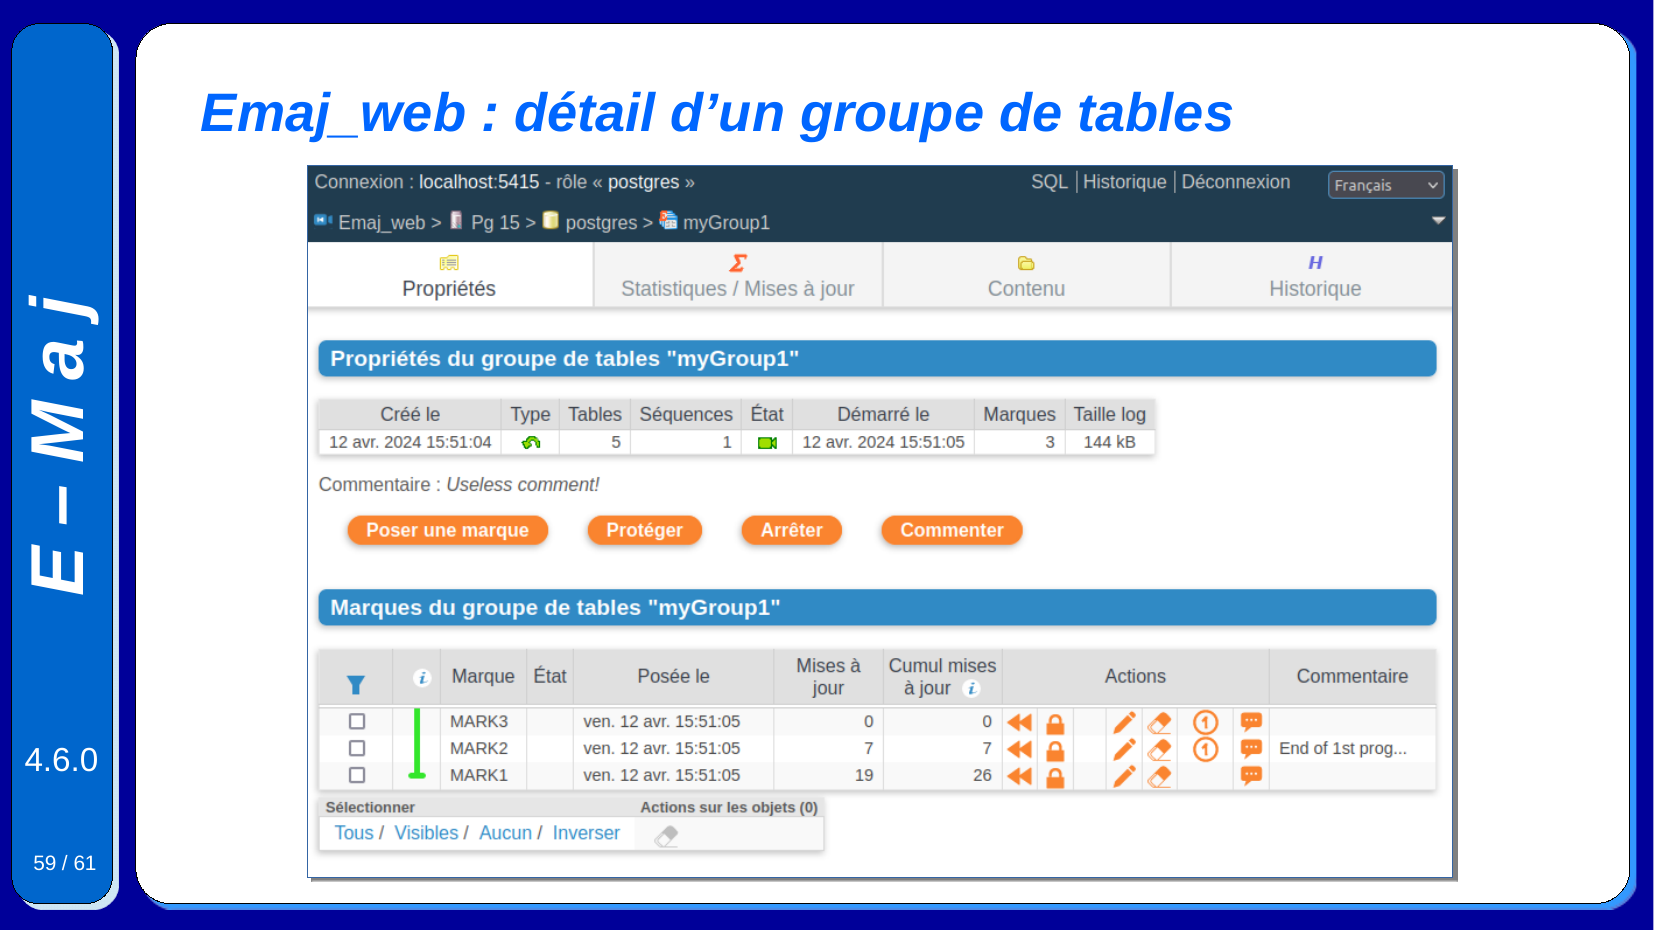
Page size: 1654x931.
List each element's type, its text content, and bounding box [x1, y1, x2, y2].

title Emaj_web : détail d’un groupe de tables [200, 34, 1575, 191]
picture [307, 165, 1453, 878]
